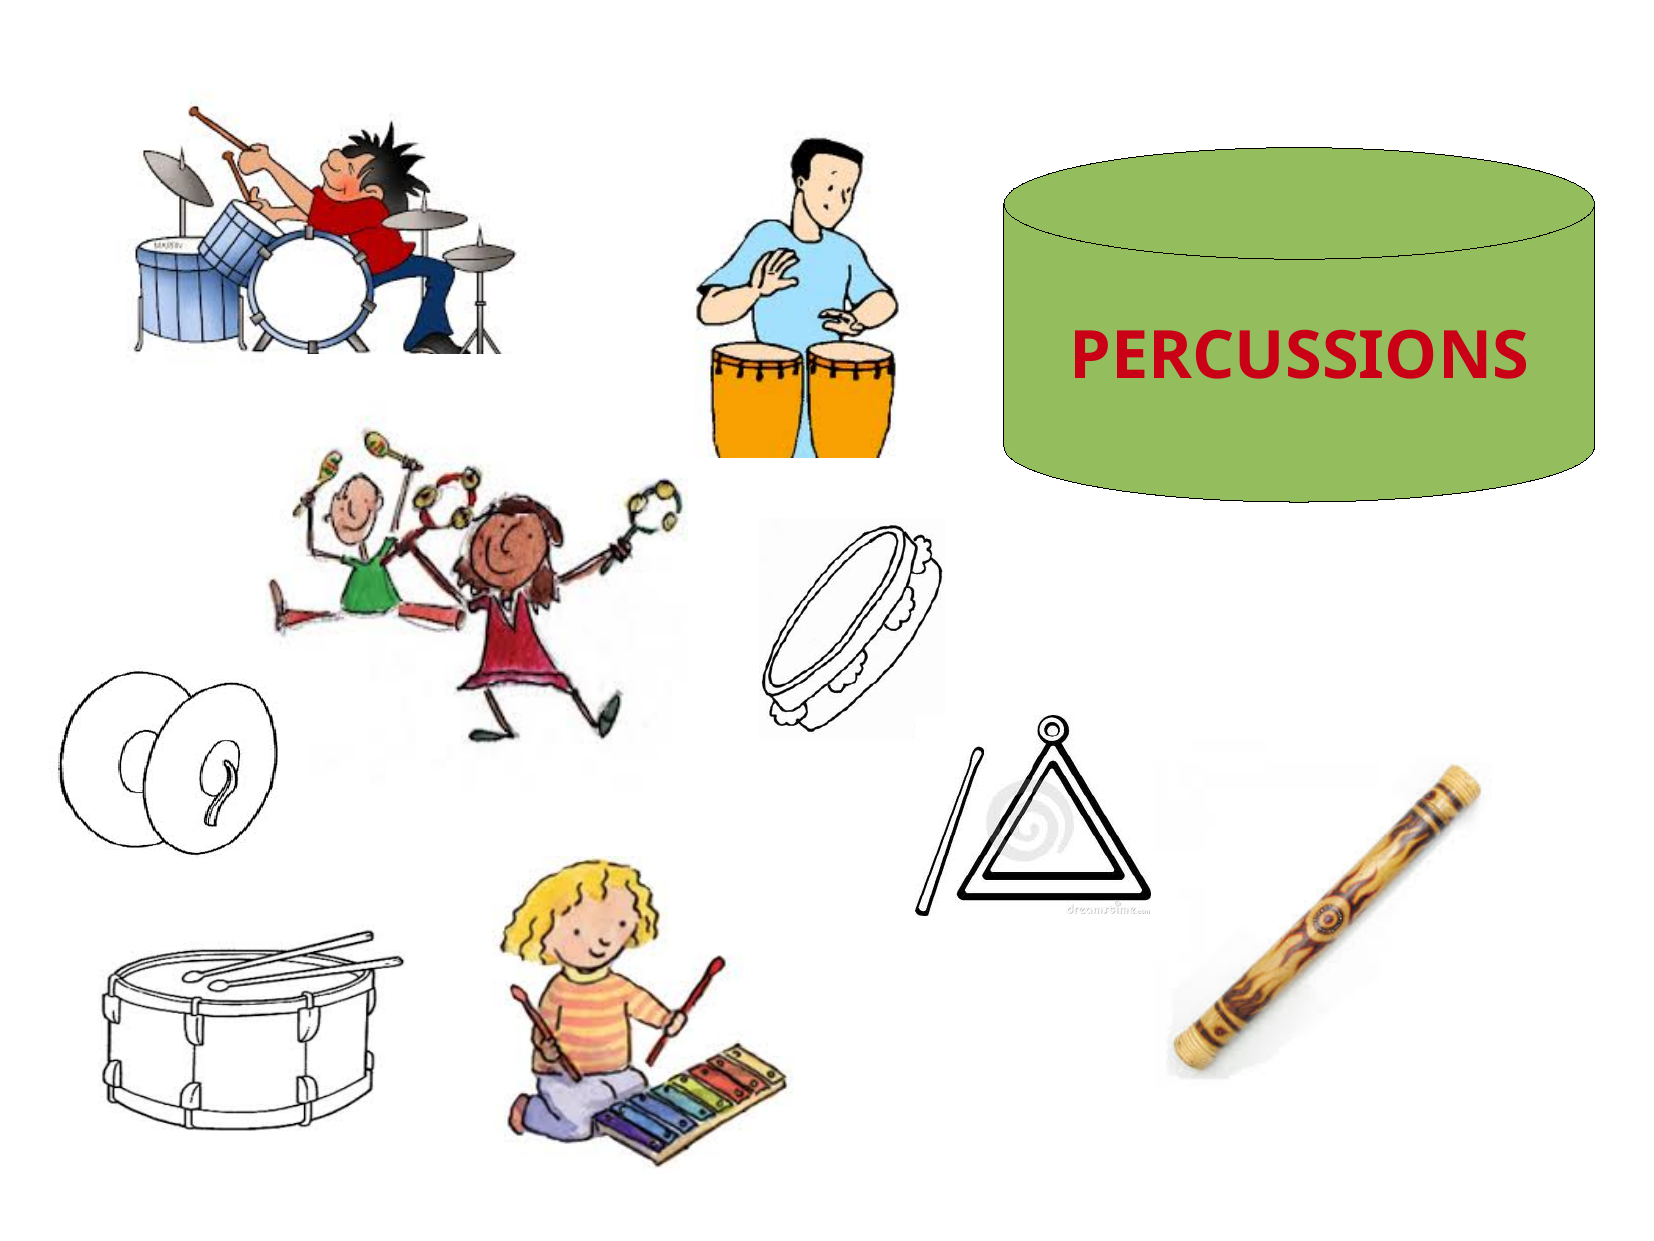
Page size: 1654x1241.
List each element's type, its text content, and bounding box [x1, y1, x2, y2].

picture [88, 915, 414, 1141]
text_box PERCUSSIONS [1003, 147, 1595, 503]
picture [759, 518, 1151, 916]
picture [1154, 738, 1506, 1090]
picture [492, 856, 798, 1176]
picture [29, 88, 985, 871]
